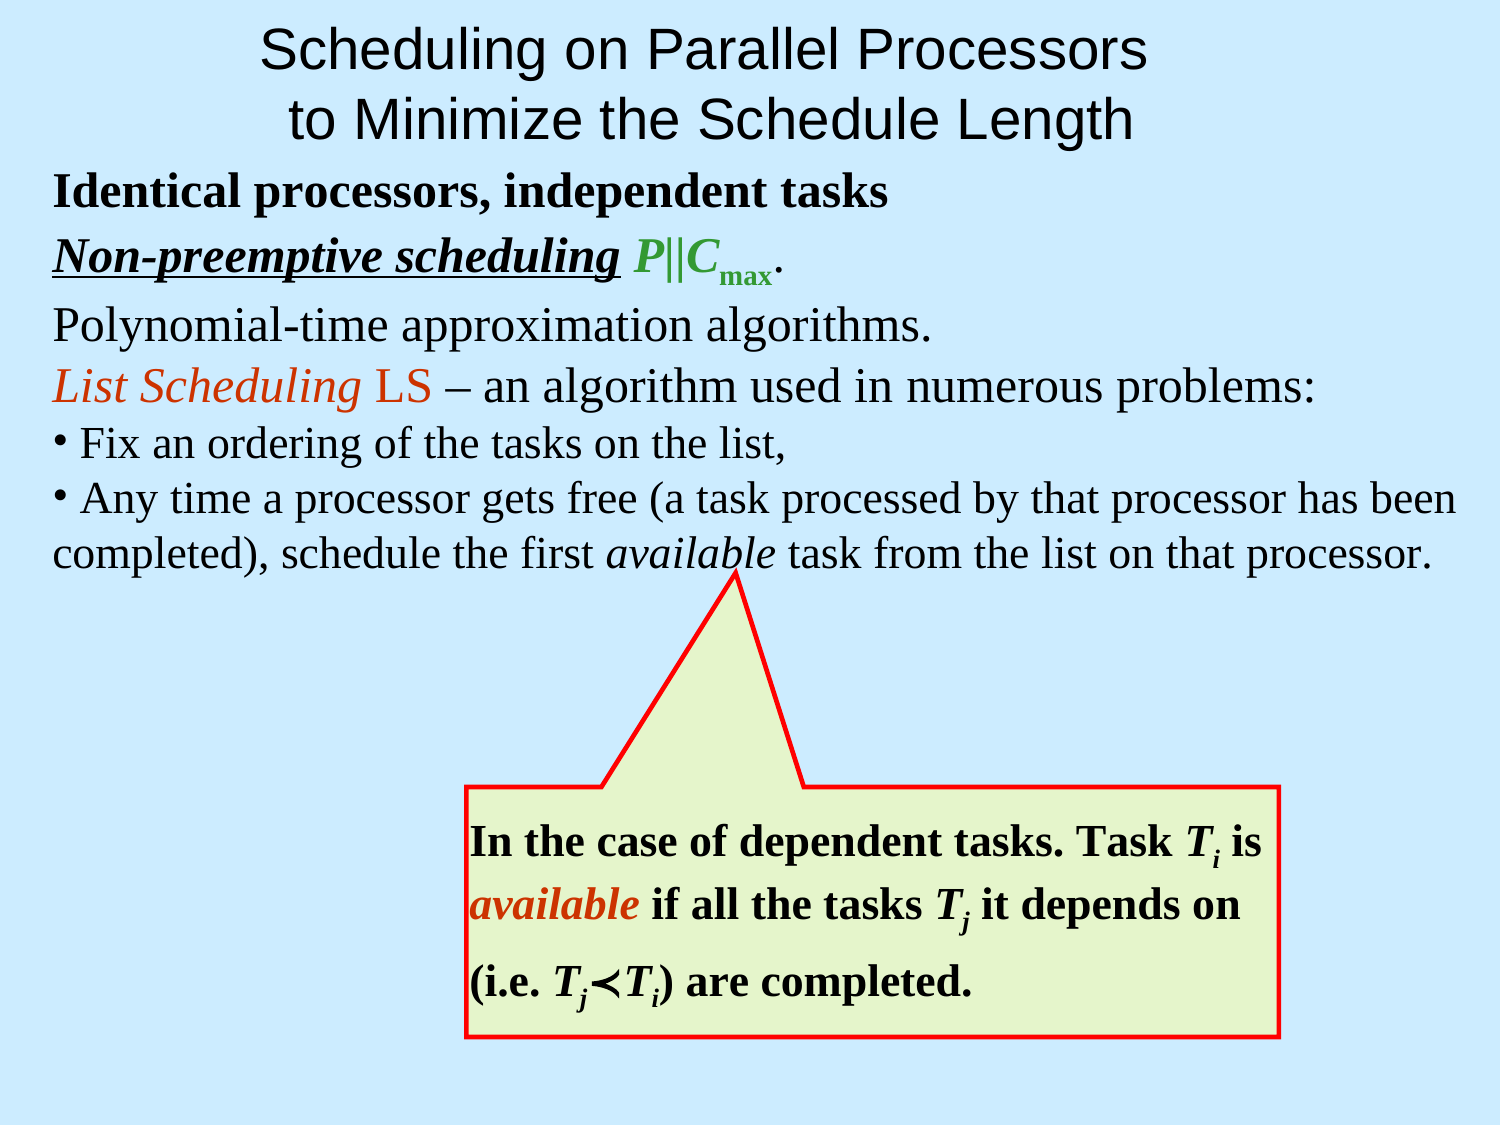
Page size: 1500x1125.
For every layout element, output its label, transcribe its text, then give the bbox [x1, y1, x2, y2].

text_box List Scheduling LS – an algorithm used in numerous problems: Fix an ordering of the tasks on the list, Any time a processor gets free (a task processed by that processor has been completed), schedule the first available task from the list on that processor. [37, 345, 1500, 586]
title Scheduling on Parallel Processors to Minimize the Schedule Length [0, 0, 1463, 175]
text_box Identical processors, independent tasks [37, 149, 1500, 215]
text_box In the case of dependent tasks. Task Ti is available if all the tasks Tj it depends on (i.e. TjTi) are completed. [466, 572, 1279, 1038]
text_box Non-preemptive scheduling P||Cmax. Polynomial-time approximation algorithms. [37, 215, 1500, 345]
